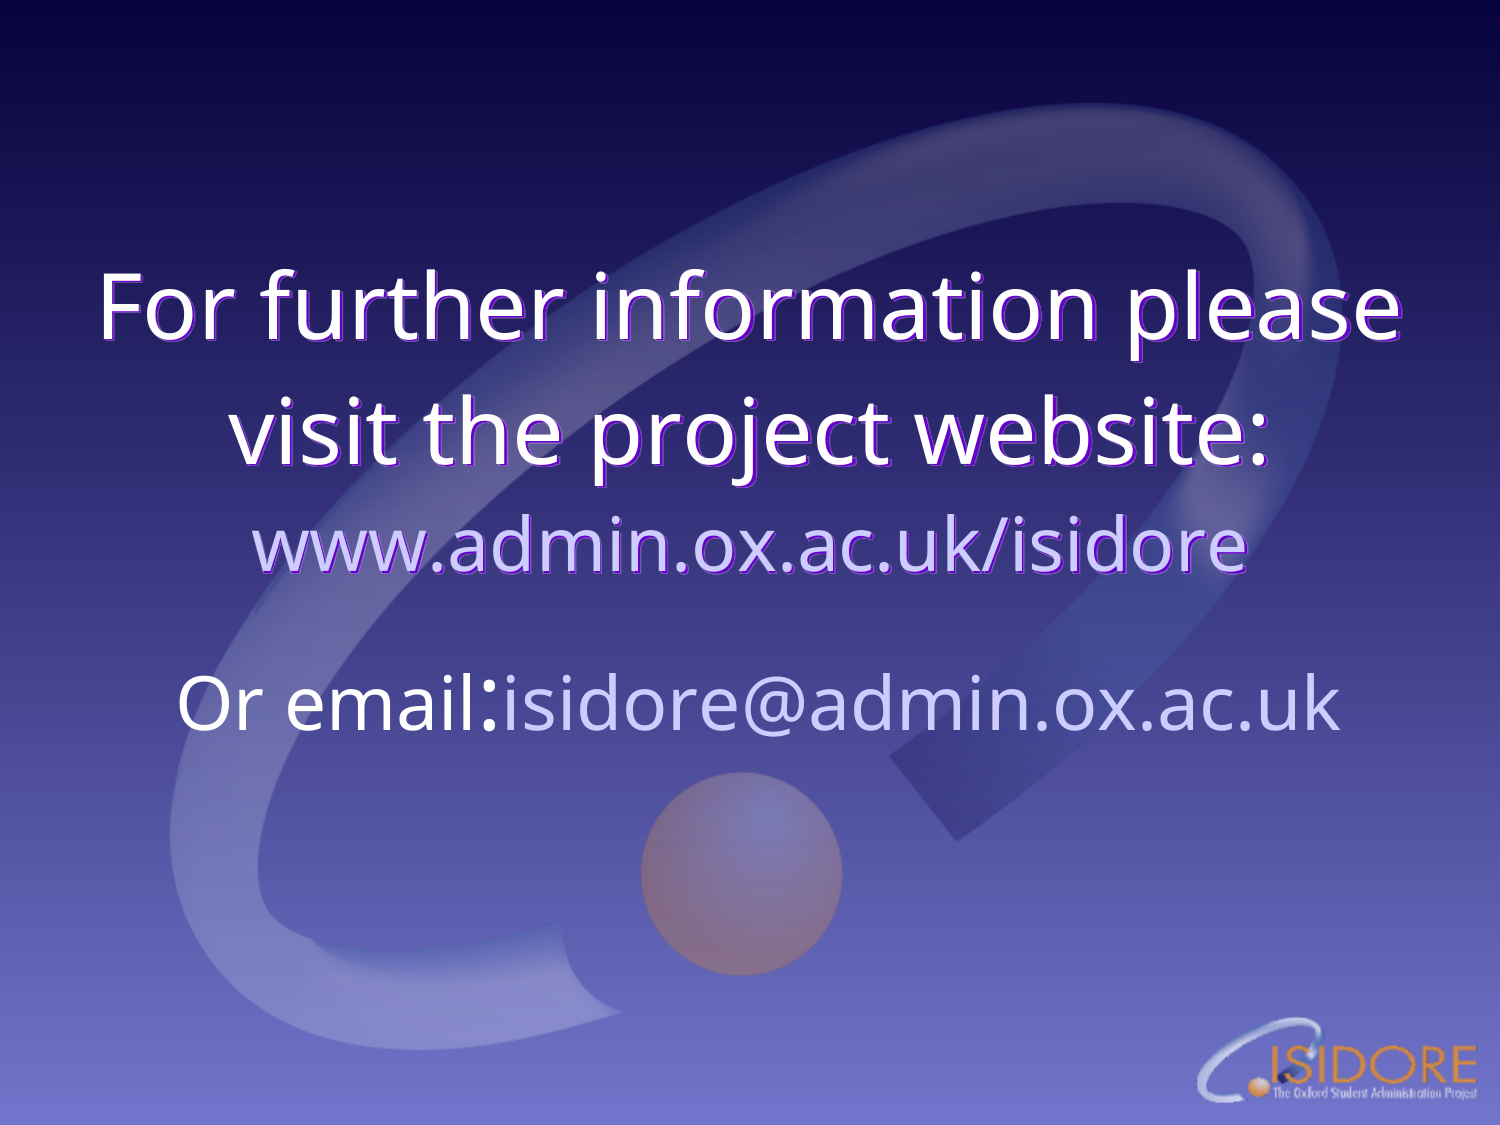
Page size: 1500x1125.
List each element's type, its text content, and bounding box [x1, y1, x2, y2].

picture [0, 0, 1500, 1125]
text_box Or email:isidore@admin.ox.ac.uk [74, 624, 1463, 868]
